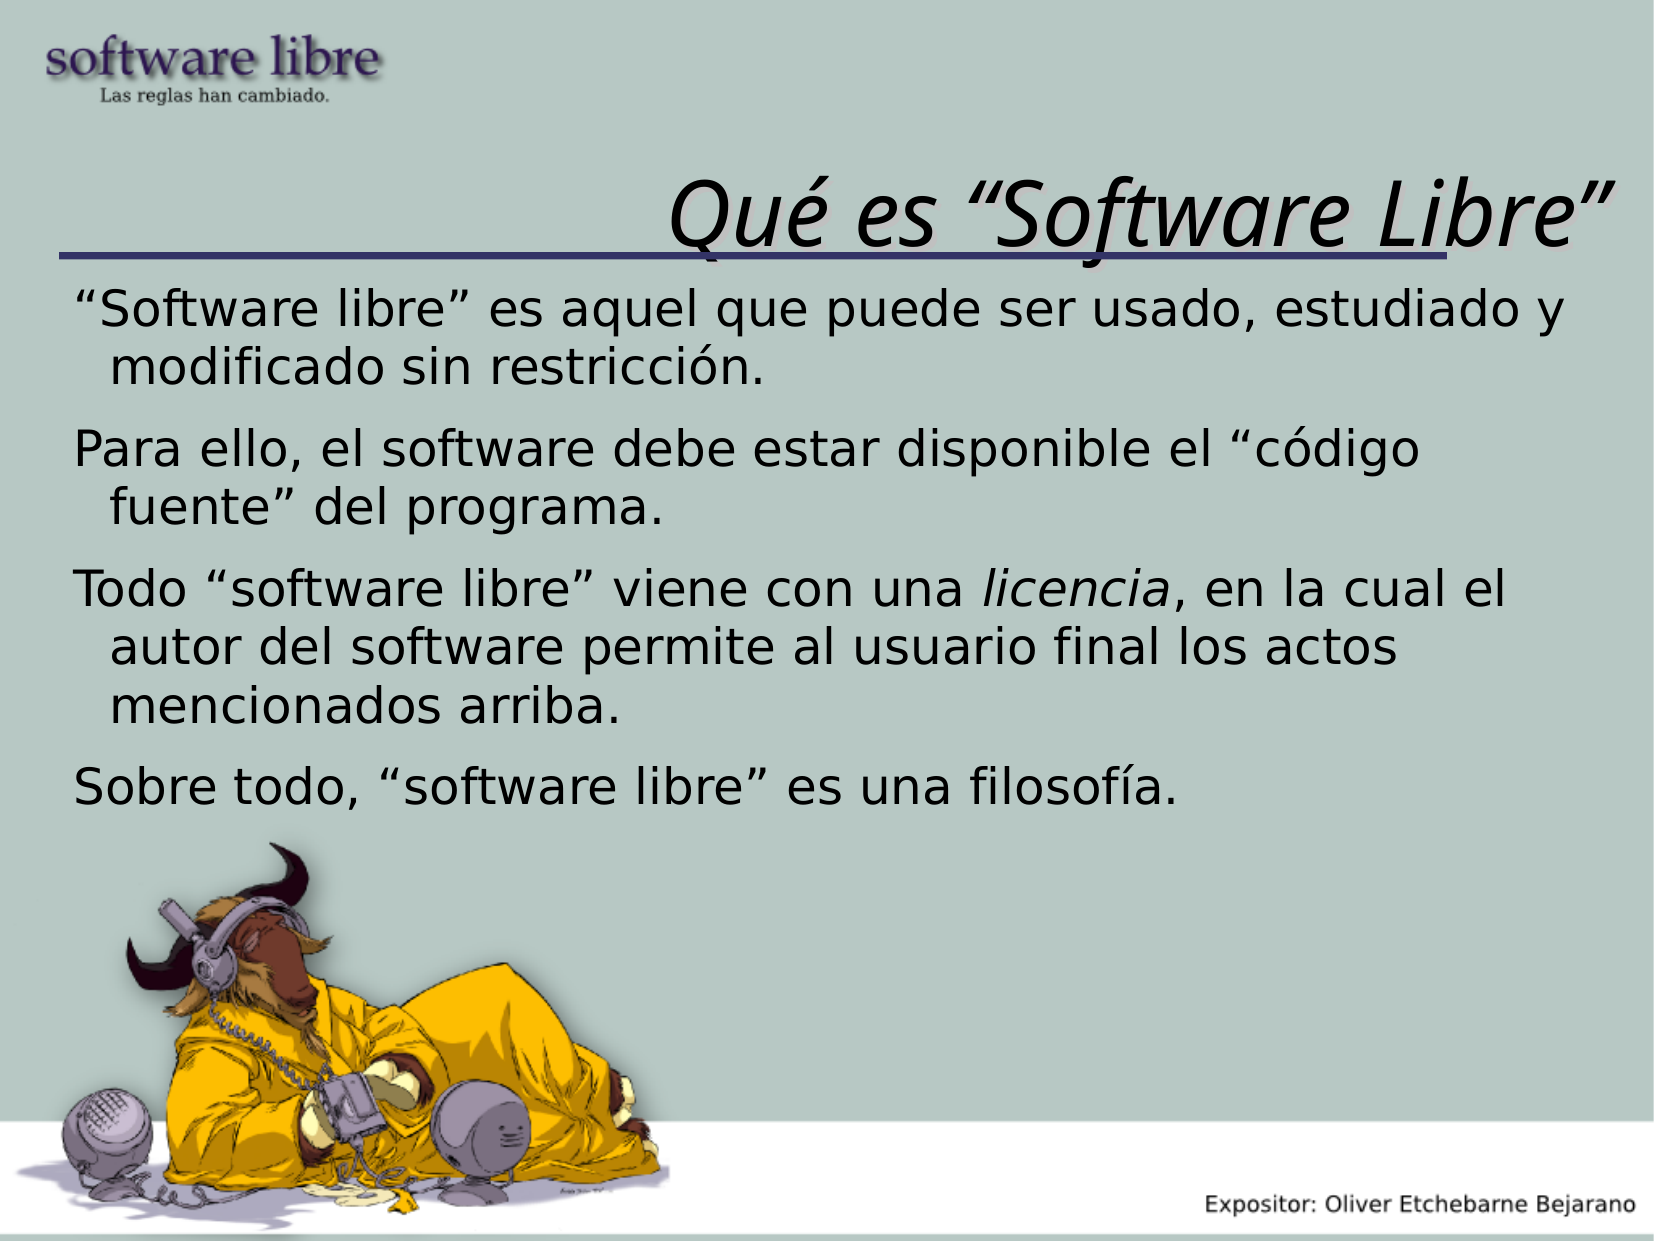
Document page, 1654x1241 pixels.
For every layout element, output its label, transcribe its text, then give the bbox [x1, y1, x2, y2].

text_box Qué es “Software Libre” [59, 140, 1625, 266]
text_box “Software libre” es aquel que puede ser usado, estudiado y modificado sin restricción. Para ello, el software debe estar disponible el “código fuente” del programa. Todo “software libre” viene con una licencia, en la cual el autor del software permite al usuario final los actos mencionados arriba. Sobre todo, “software libre” es una filosofía. [59, 272, 1595, 857]
picture [0, 0, 1654, 1241]
text_box [59, 252, 1447, 260]
